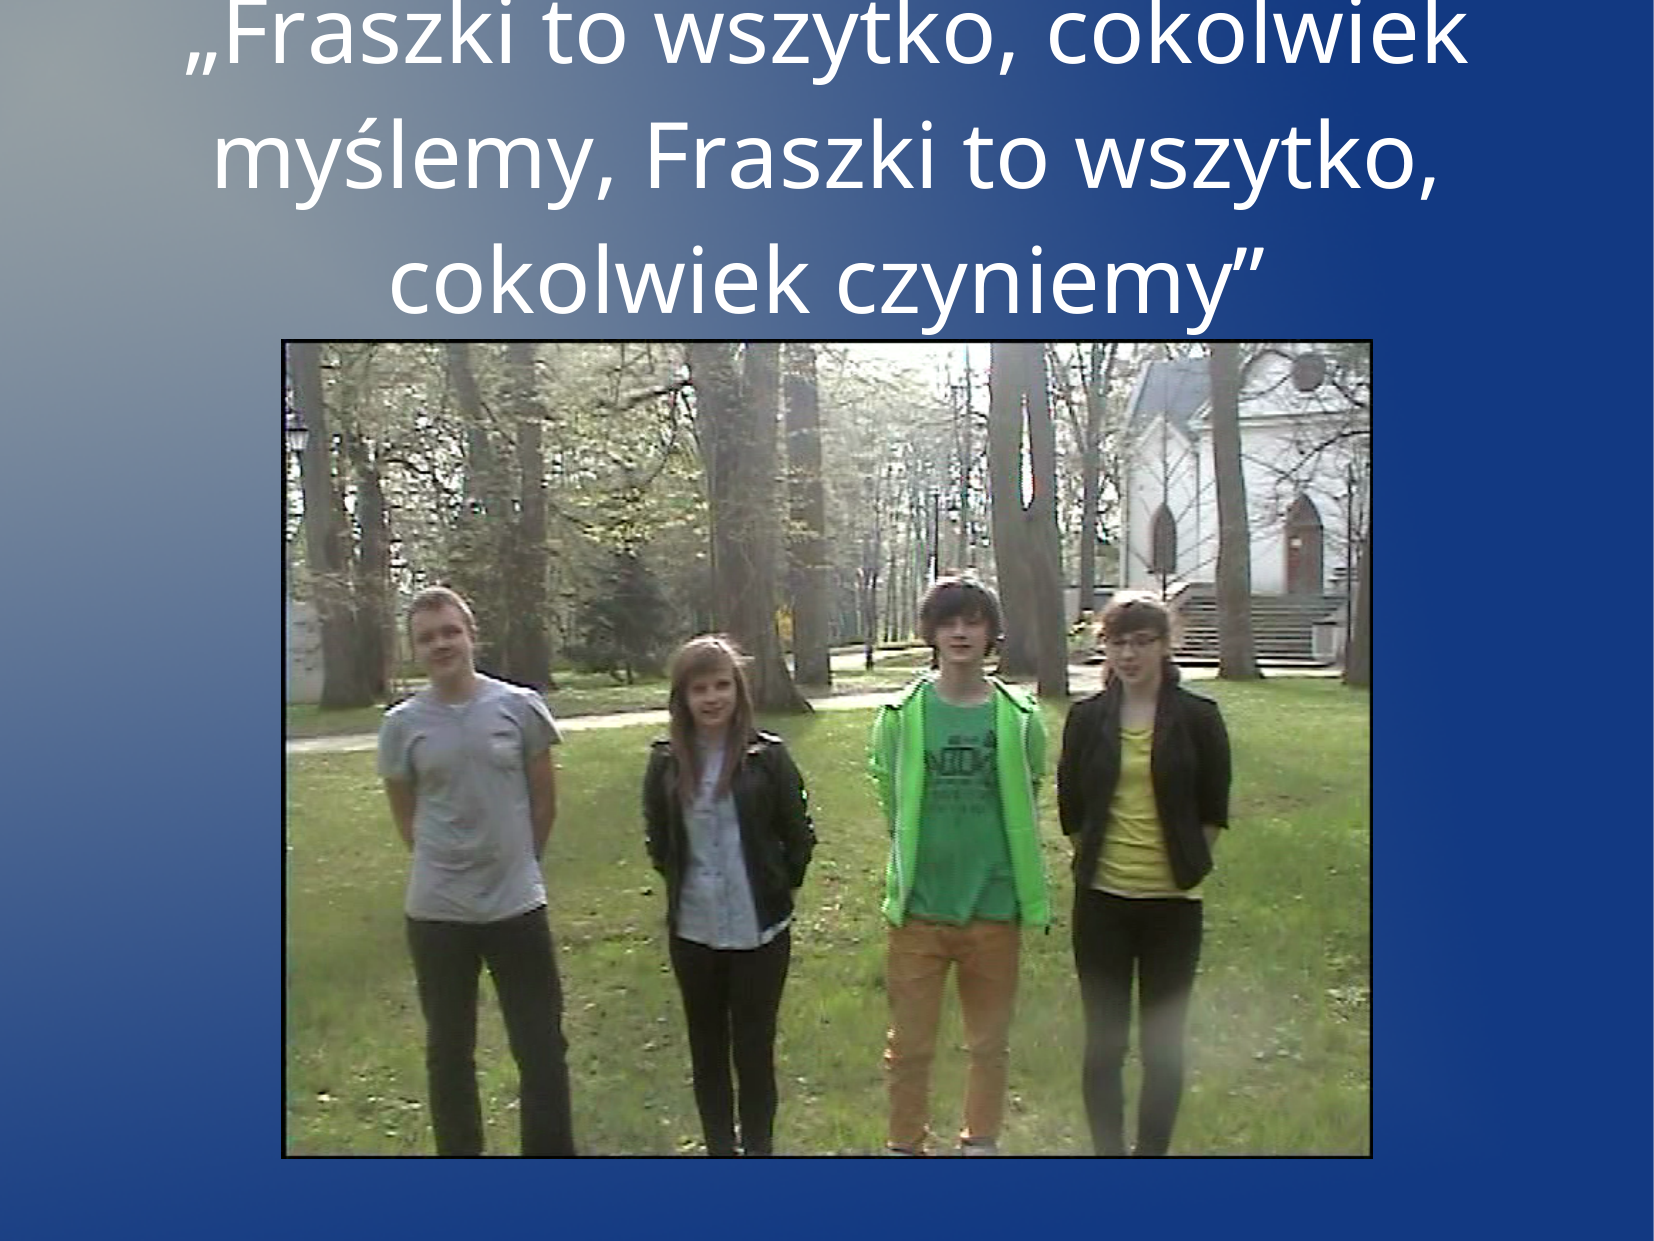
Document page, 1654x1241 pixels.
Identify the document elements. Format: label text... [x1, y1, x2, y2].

picture [0, 0, 1654, 1241]
title „Fraszki to wszytko, cokolwiek myślemy, Fraszki to wszytko, cokolwiek czyniemy” [82, 0, 1571, 322]
